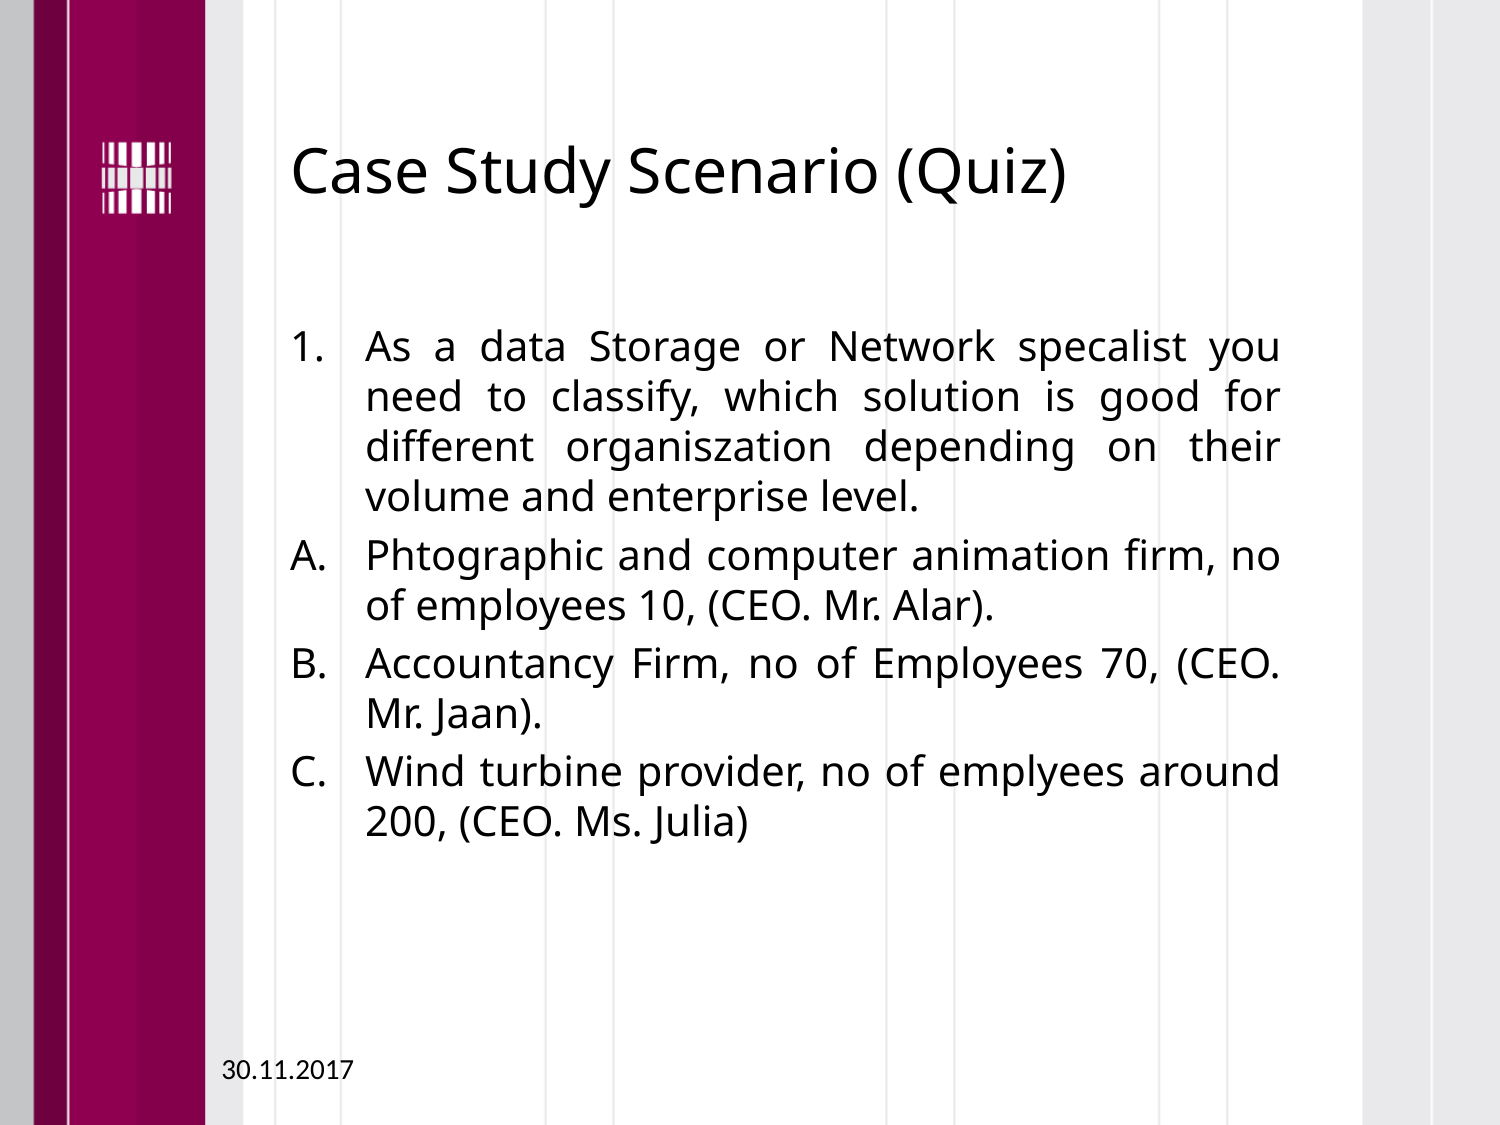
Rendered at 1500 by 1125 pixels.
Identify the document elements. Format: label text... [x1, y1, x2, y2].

title Case Study Scenario (Quiz) [275, 75, 1297, 263]
slide_number 30.11.2017 [206, 1042, 557, 1103]
list As a data Storage or Network specalist you need to classify, which solution is good for different organiszation depending on their volume and enterprise level. Phtographic and computer animation firm, no of employees 10, (CEO. Mr. Alar). Accountancy Firm, no of Employees 70, (CEO. Mr. Jaan). Wind turbine provider, no of emplyees around 200, (CEO. Ms. Julia) [275, 312, 1297, 1010]
picture [0, 0, 1500, 1125]
